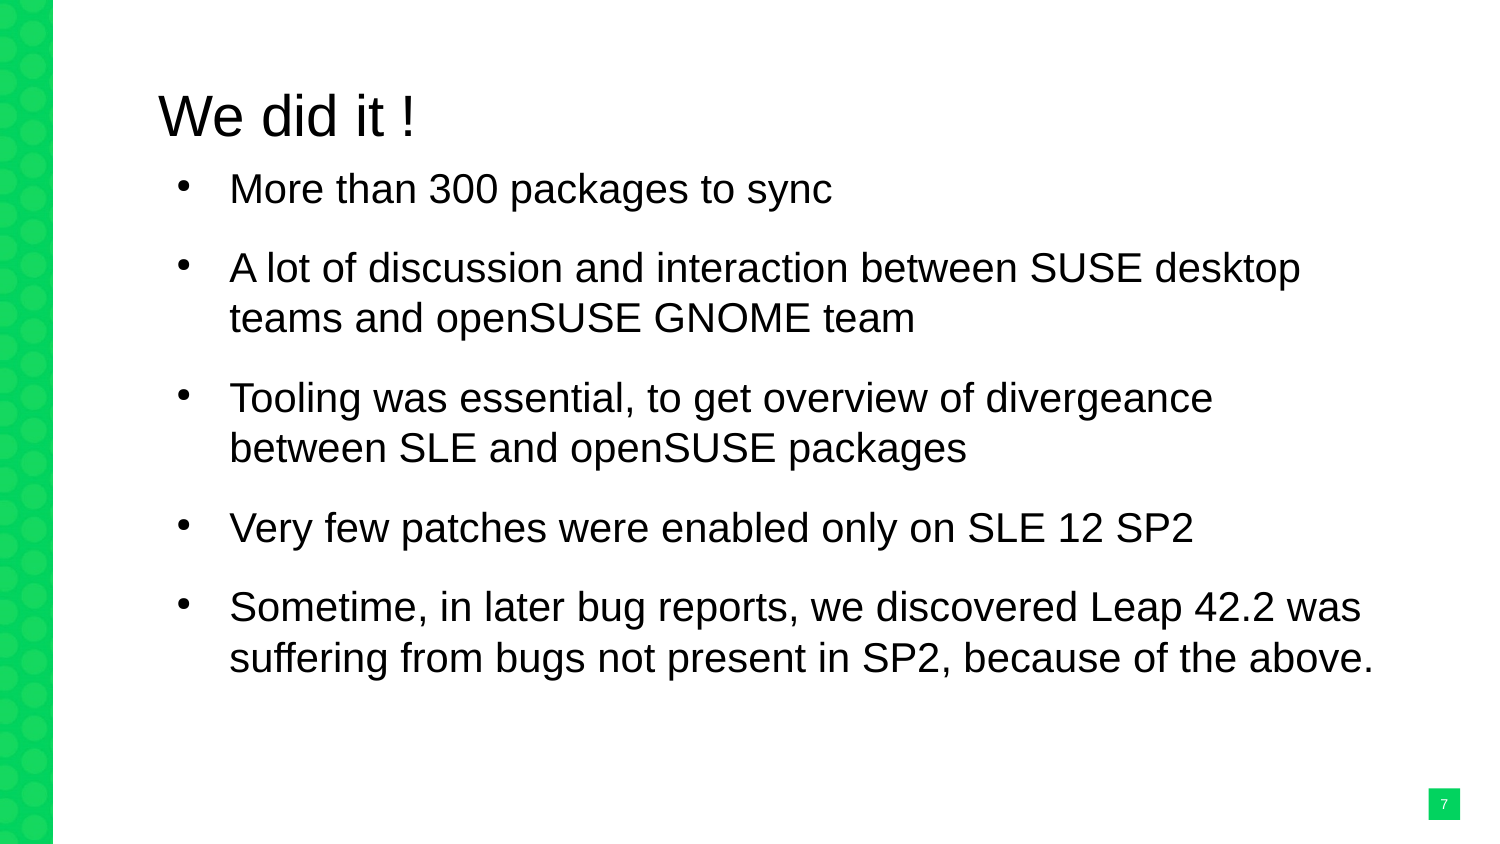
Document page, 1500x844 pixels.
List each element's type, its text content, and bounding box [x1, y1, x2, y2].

title We did it ! [143, 70, 1397, 135]
picture [0, 0, 61, 844]
list More than 300 packages to sync A lot of discussion and interaction between SUSE desktop teams and openSUSE GNOME team Tooling was essential, to get overview of divergeance between SLE and openSUSE packages Very few patches were enabled only on SLE 12 SP2 Sometime, in later bug reports, we discovered Leap 42.2 was suffering from bugs not present in SP2, because of the above. [143, 154, 1397, 766]
text_box 1 [1428, 788, 1461, 820]
